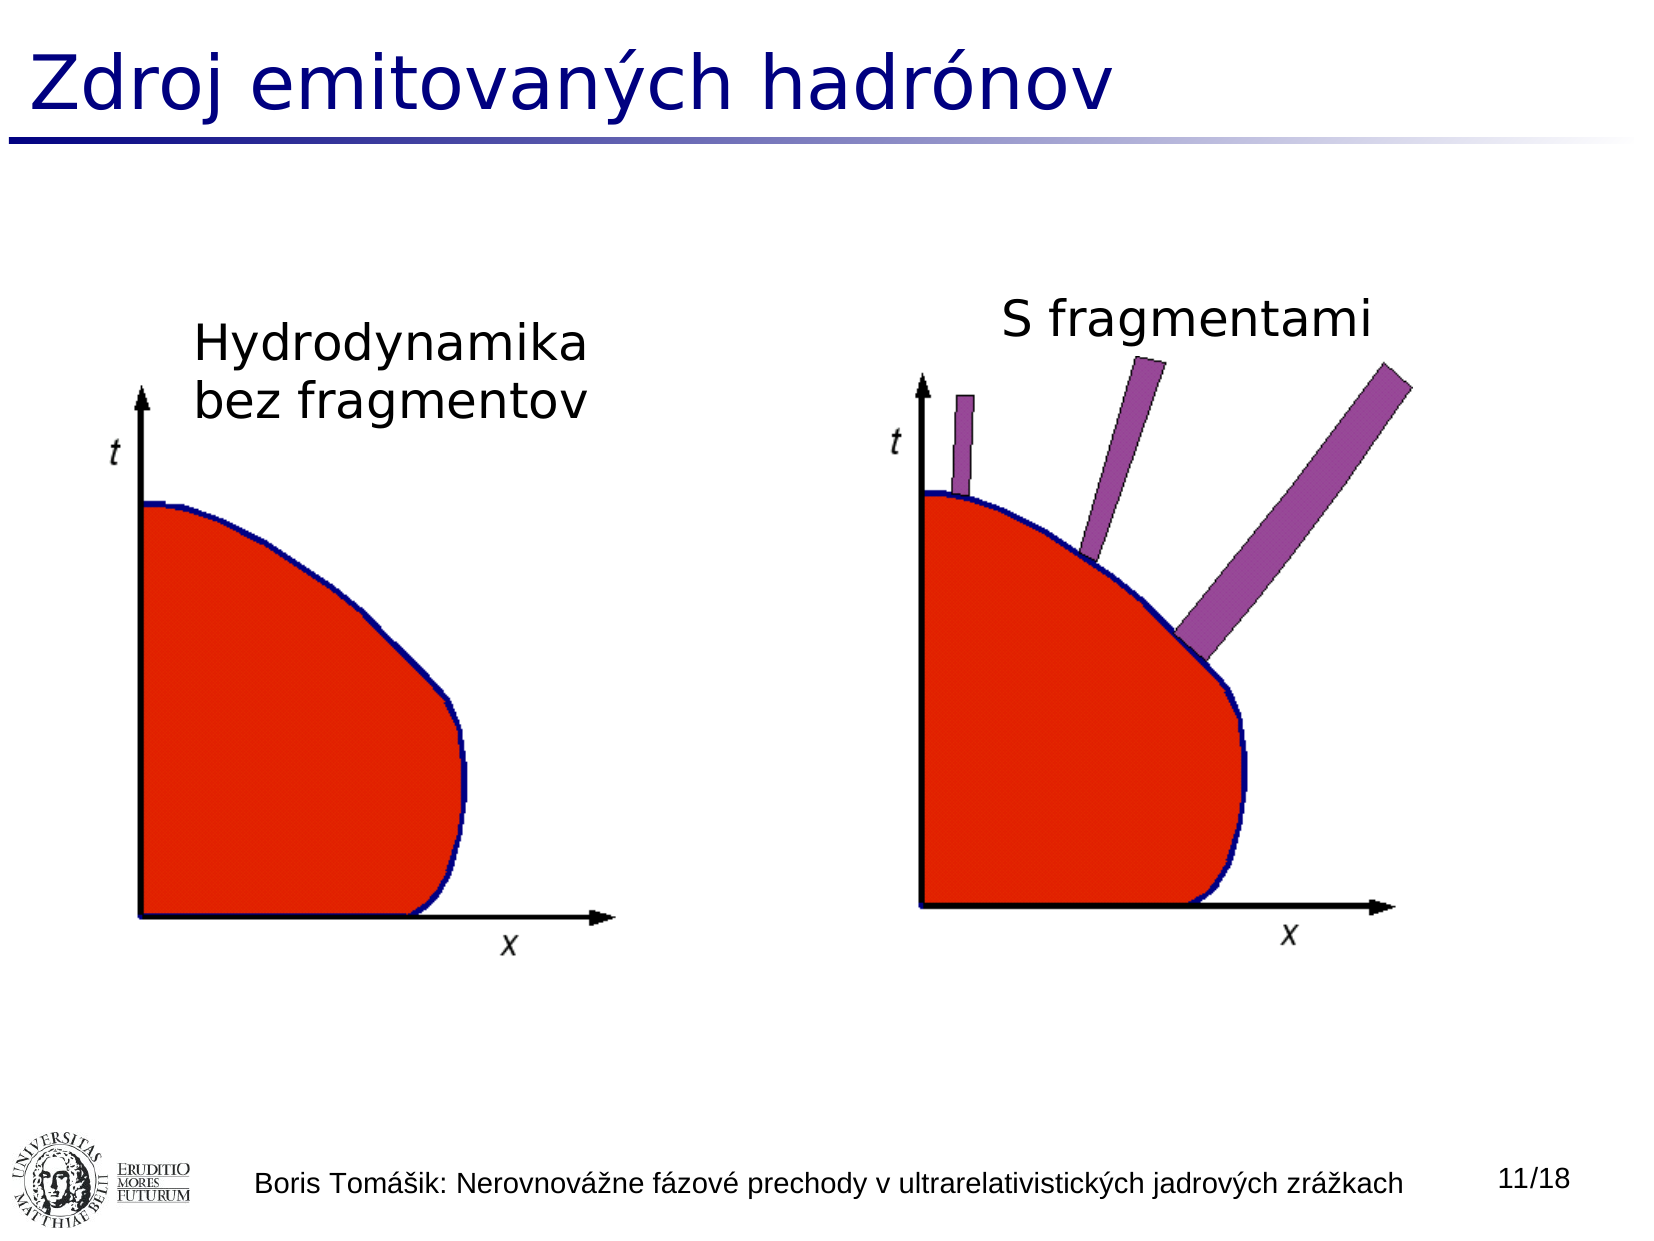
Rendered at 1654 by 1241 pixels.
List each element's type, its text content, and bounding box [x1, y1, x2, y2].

text_box S fragmentami [986, 282, 1389, 356]
picture [872, 356, 1413, 964]
picture [12, 1132, 190, 1228]
title Zdroj emitovaných hadrónov [29, 18, 1627, 149]
text_box Hydrodynamika bez fragmentov [178, 306, 605, 438]
picture [91, 370, 630, 976]
